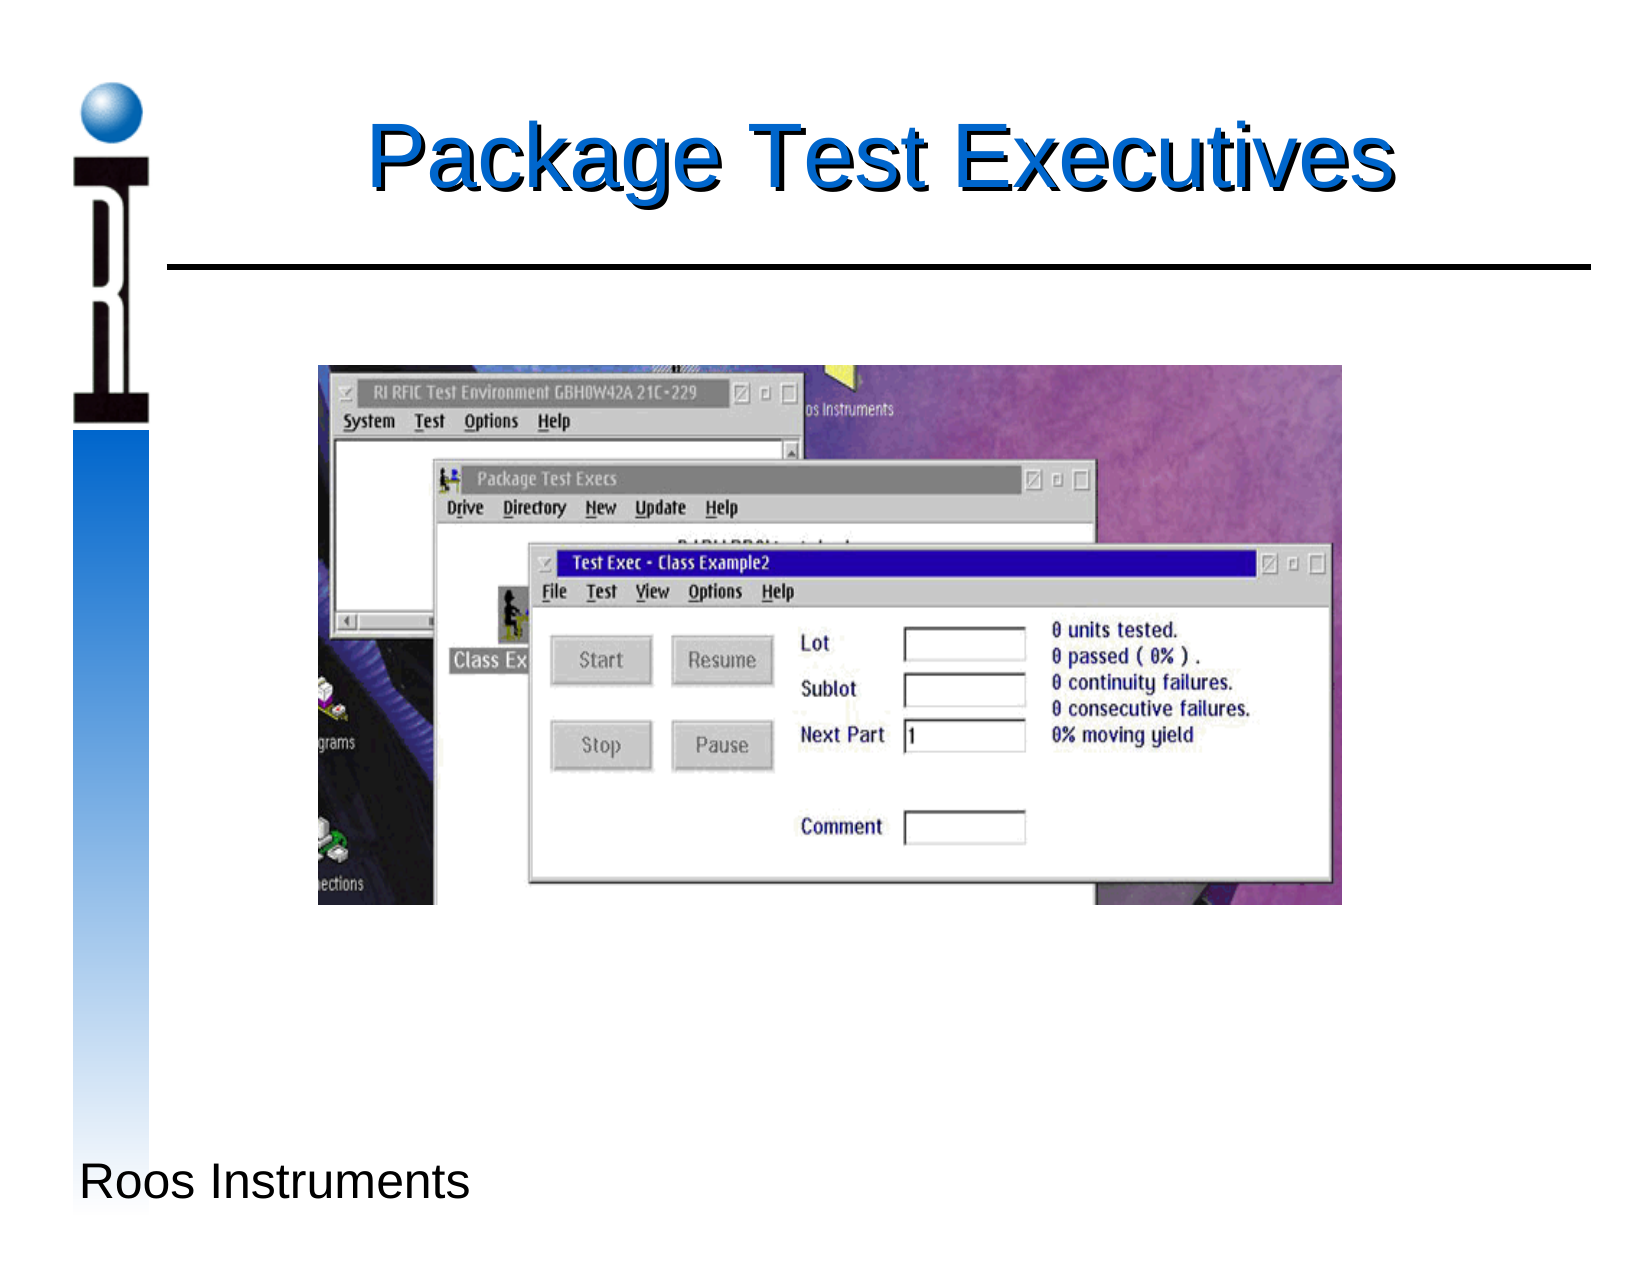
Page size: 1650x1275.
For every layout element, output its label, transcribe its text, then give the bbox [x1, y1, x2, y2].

picture [69, 78, 154, 430]
title Package Test Executives [171, 59, 1591, 253]
picture [318, 365, 1342, 905]
